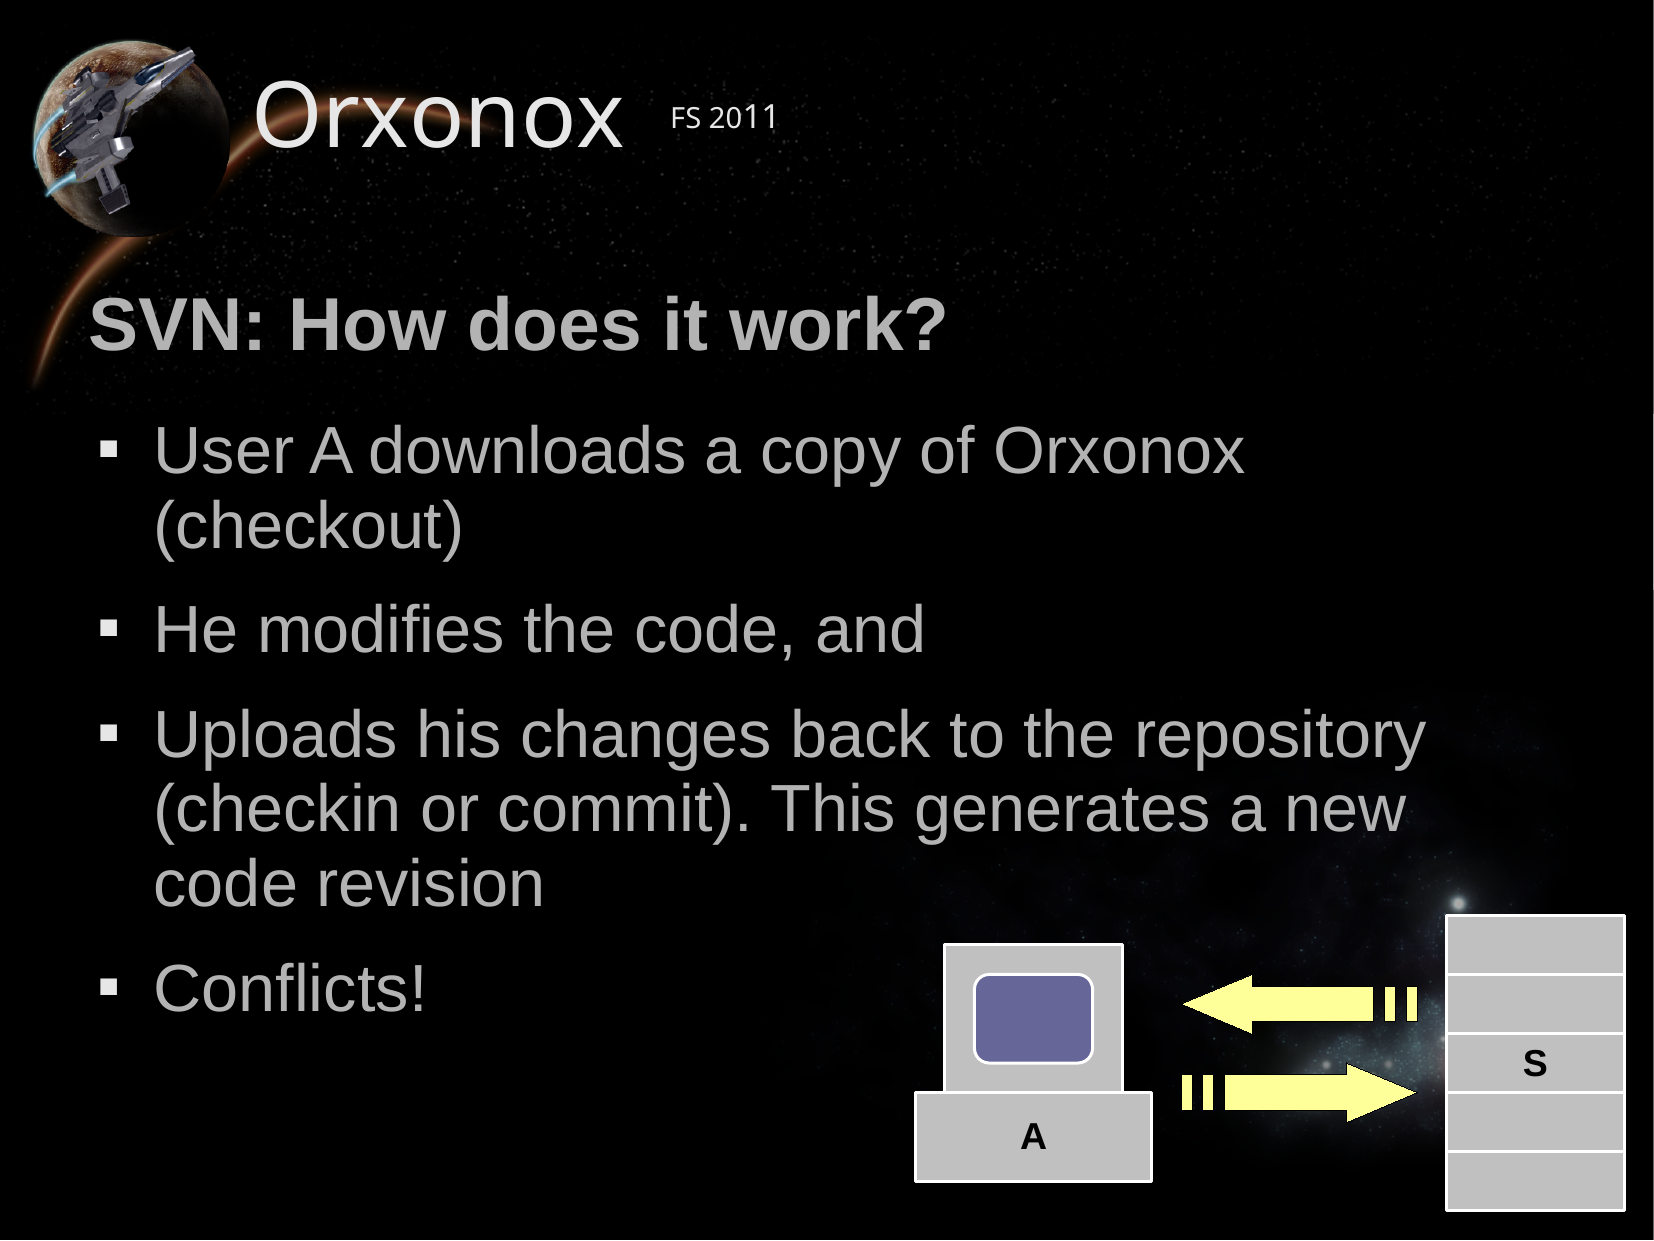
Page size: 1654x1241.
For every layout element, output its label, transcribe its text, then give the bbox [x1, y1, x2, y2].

list User A downloads a copy of Orxonox (checkout) He modifies the code, and Uploads his changes back to the repository (checkin or commit). This generates a new code revision Conflicts! [82, 413, 1571, 1232]
picture [0, 0, 1654, 521]
text_box [944, 944, 1123, 1092]
text_box [1446, 1092, 1625, 1211]
text_box A [915, 1092, 1152, 1182]
picture [644, 590, 1654, 1240]
text_box [1406, 986, 1418, 1022]
text_box [1202, 1074, 1214, 1111]
text_box [1181, 974, 1374, 1035]
title SVN: How does it work? [88, 265, 1577, 384]
text_box [1384, 986, 1396, 1022]
text_box [1181, 1074, 1193, 1111]
text_box S [1446, 1033, 1625, 1092]
text_box [1224, 1062, 1418, 1123]
text_box [1446, 915, 1625, 1033]
